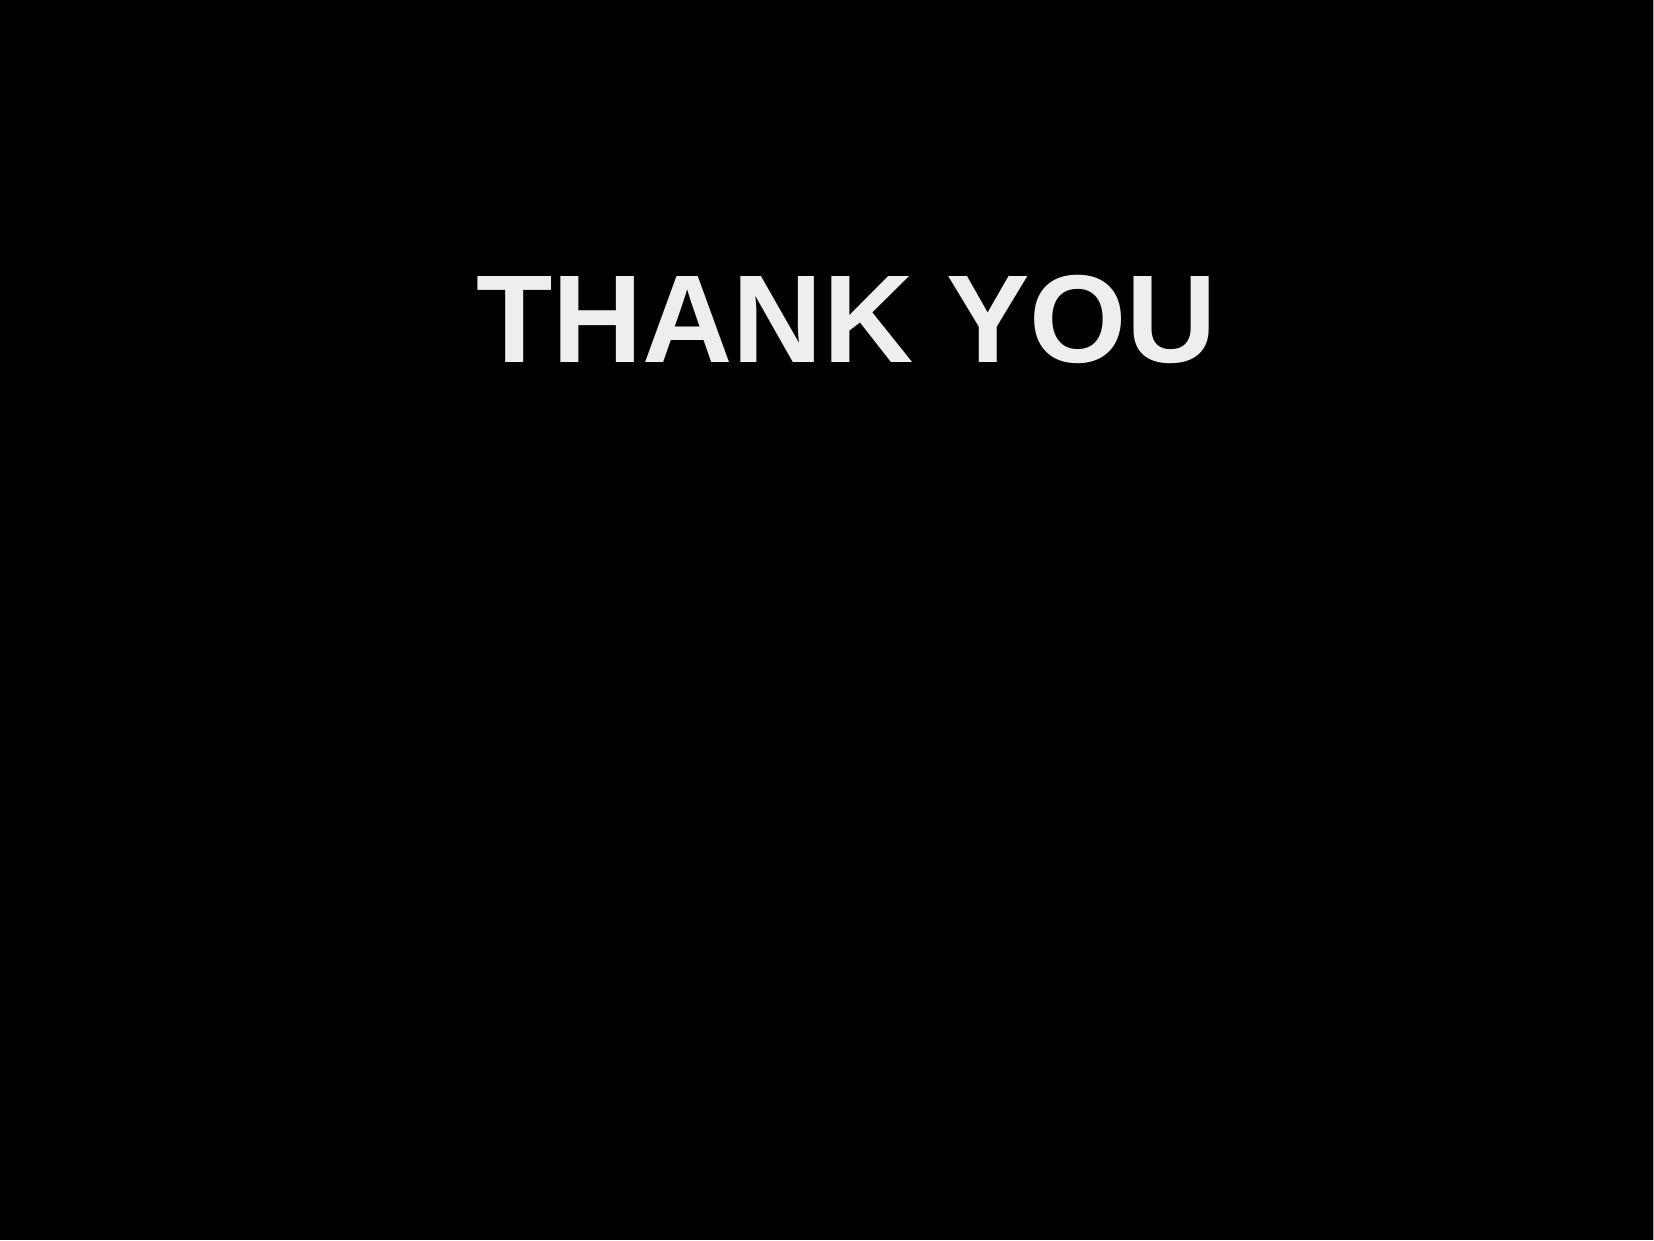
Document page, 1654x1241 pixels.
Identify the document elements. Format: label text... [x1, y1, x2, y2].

text_box THANK YOU [199, 241, 1495, 397]
